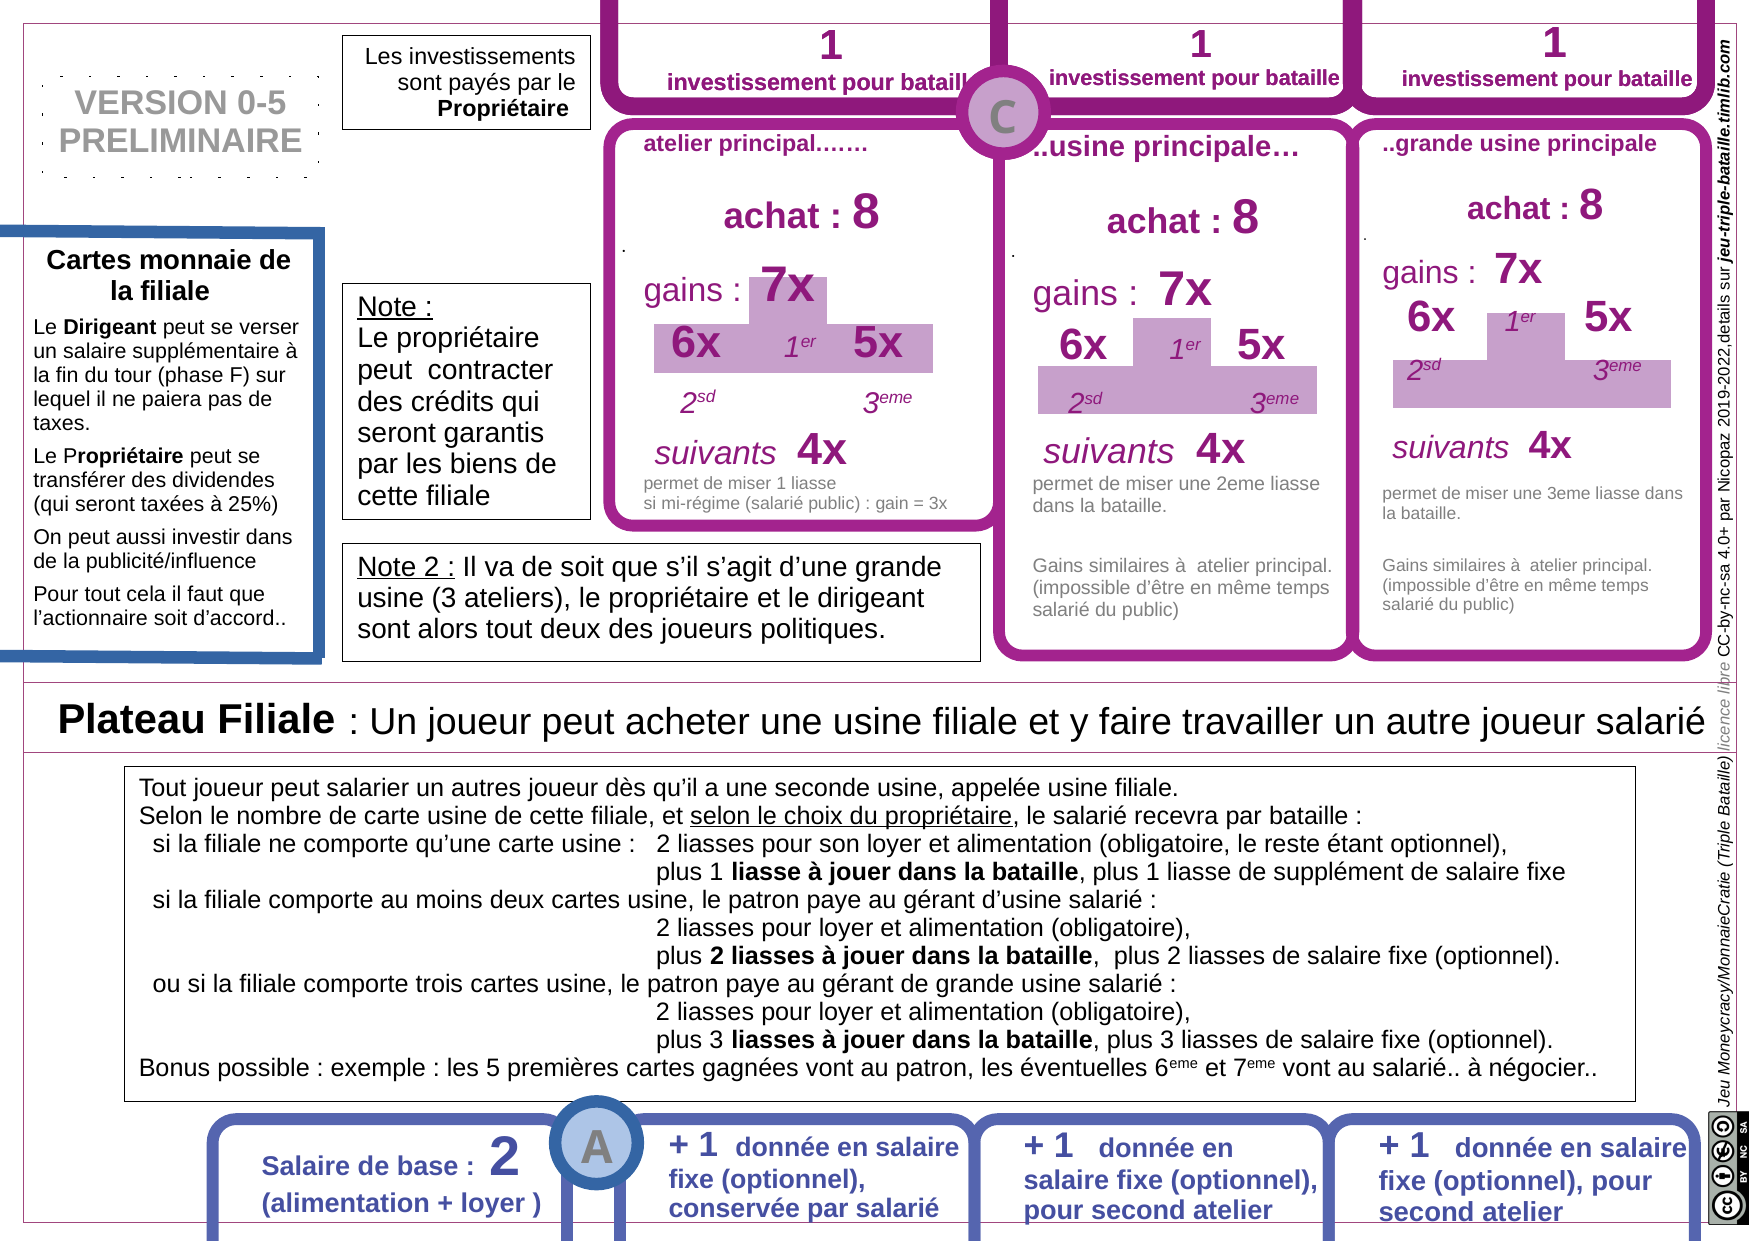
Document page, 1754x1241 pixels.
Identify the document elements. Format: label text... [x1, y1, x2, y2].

text_box Plateau Filiale [42, 687, 384, 764]
list ..grande usine principale achat : 8 gains : 7x 6x 1er 5x 2sd 3eme suivants 4x permet de miser une 3eme liasse dans la bataille. Gains similaires à atelier principal. (impossible d’être en même temps salarié du public) [1351, 124, 1707, 656]
text_box VERSION 0-5 PRELIMINAIRE [42, 76, 319, 178]
text_box Note : Le propriétaire peut contracter des crédits qui seront garantis par les biens de cette filiale [342, 283, 591, 520]
list ..usine principale… achat : 8 gains : 7x 6x 1er 5x 2sd 3eme suivants 4x permet de miser une 2eme liasse dans la bataille. Gains similaires à atelier principal. (impossible d’être en même temps salarié du public) [999, 124, 1351, 656]
list + 1 donnée en salaire fixe (optionnel), conservée par salarié [620, 1119, 974, 1241]
list + 1 donnée en salaire fixe (optionnel), pour second atelier [1328, 1119, 1695, 1241]
title : Un joueur peut acheter une usine filiale et y faire travailler un autre joueur salarié [384, 687, 1719, 752]
list 1 investissement pour bataille [1354, 0, 1707, 107]
list Salaire de base : 2 (alimentation + loyer ) [212, 1119, 567, 1241]
text_box Note 2 : Il va de soit que s’il s’agit d’une grande usine (3 ateliers), le propriétaire et le dirigeant sont alors tout deux des joueurs politiques. [342, 543, 981, 662]
text_box A [566, 1107, 630, 1174]
text_box [630, 1118, 638, 1167]
text_box [1037, 88, 1045, 137]
list Cartes monnaie de la filiale Le Dirigeant peut se verser un salaire supplémentaire à la fin du tour (phase F) sur lequel il ne paiera pas de taxes. Le Propriétaire peut se transférer des dividendes (qui seront taxées à 25%) On peut aussi investir dans de la publicité/influence Pour tout cela il faut que l’actionnaire soit d’accord.. [0, 245, 305, 652]
text_box Tout joueur peut salarier un autres joueur dès qu’il a une seconde usine, appelée usine filiale. Selon le nombre de carte usine de cette filiale, et selon le choix du propriétaire, le salarié recevra par bataille : si la filiale ne comporte qu’une carte usine : 2 liasses pour son loyer et alimentation (obligatoire, le reste étant optionnel), plus 1 liasse à jouer dans la bataille, plus 1 liasse de supplément de salaire fixe si la filiale comporte au moins deux cartes usine, le patron paye au gérant d’usine salarié : 2 liasses pour loyer et alimentation (obligatoire), plus 2 liasses à jouer dans la bataille, plus 2 liasses de salaire fixe (optionnel). ou si la filiale comporte trois cartes usine, le patron paye au gérant de grande usine salarié : 2 liasses pour loyer et alimentation (obligatoire), plus 3 liasses à jouer dans la bataille, plus 3 liasses de salaire fixe (optionnel). Bonus possible : exemple : les 5 premières cartes gagnées vont au patron, les éventuelles 6eme et 7eme vont au salarié.. à négocier.. [124, 766, 1636, 1102]
text_box [983, 70, 1024, 76]
picture [1709, 1112, 1749, 1225]
text_box [575, 1101, 618, 1107]
list 1 investissement pour bataille [1008, 0, 1354, 107]
text_box [569, 1174, 624, 1185]
list 1 investissement pour bataille [609, 0, 1000, 107]
text_box [962, 84, 973, 141]
list atelier principal.…… achat : 8 gains : 7x 6x 1er 5x 2sd 3eme suivants 4x permet de miser 1 liasse si mi-régime (salarié public) : gain = 3x [609, 124, 1000, 526]
text_box Les investissements sont payés par le Propriétaire [342, 35, 591, 130]
text_box [555, 1114, 566, 1171]
list + 1 donnée en salaire fixe (optionnel), pour second atelier [974, 1119, 1328, 1241]
text_box C [973, 76, 1037, 144]
text_box [976, 144, 1030, 154]
